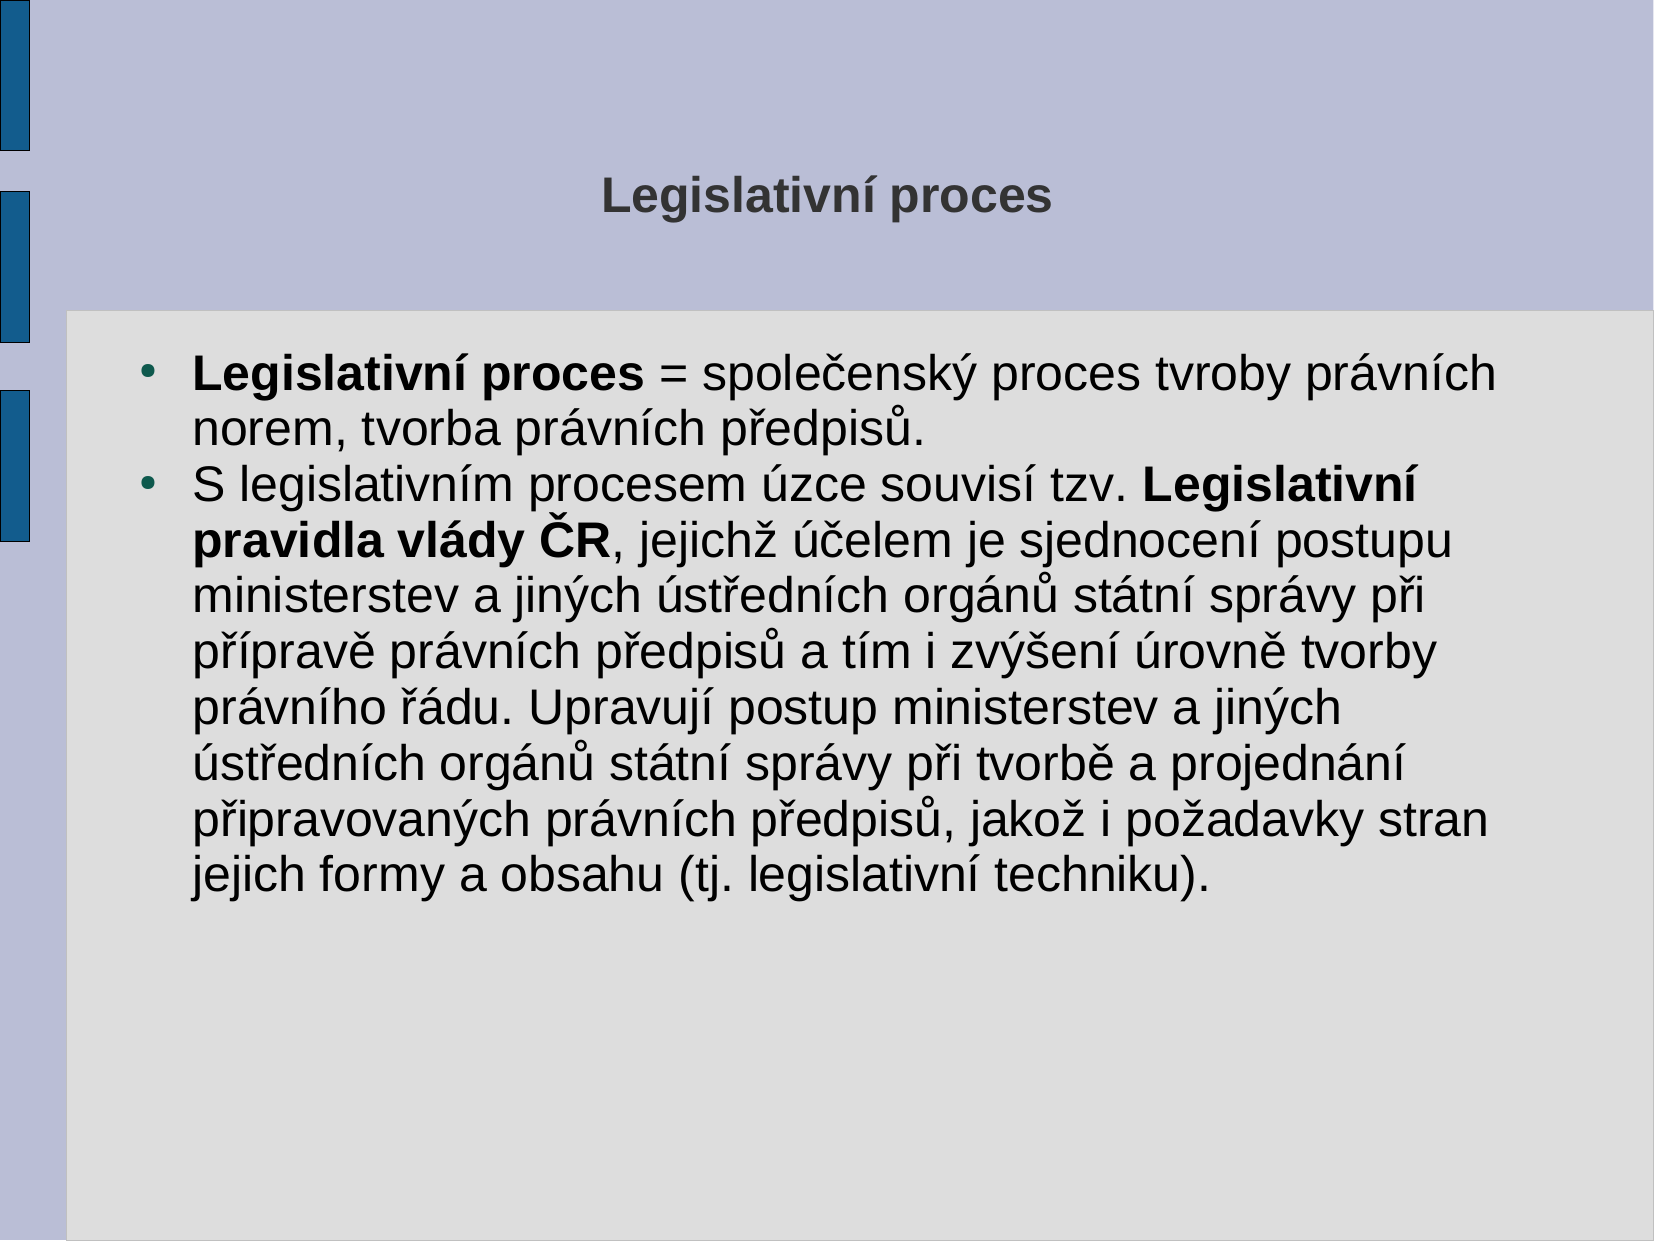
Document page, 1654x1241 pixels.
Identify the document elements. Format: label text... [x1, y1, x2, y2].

list Legislativní proces = společenský proces tvroby právních norem, tvorba právních předpisů. S legislativním procesem úzce souvisí tzv. Legislativní pravidla vlády ČR, jejichž účelem je sjednocení postupu ministerstev a jiných ústředních orgánů státní správy při přípravě právních předpisů a tím i zvýšení úrovně tvorby právního řádu. Upravují postup ministerstev a jiných ústředních orgánů státní správy při tvorbě a projednání připravovaných právních předpisů, jakož i požadavky stran jejich formy a obsahu (tj. legislativní techniku). [121, 344, 1534, 1127]
title Legislativní proces [121, 91, 1534, 299]
